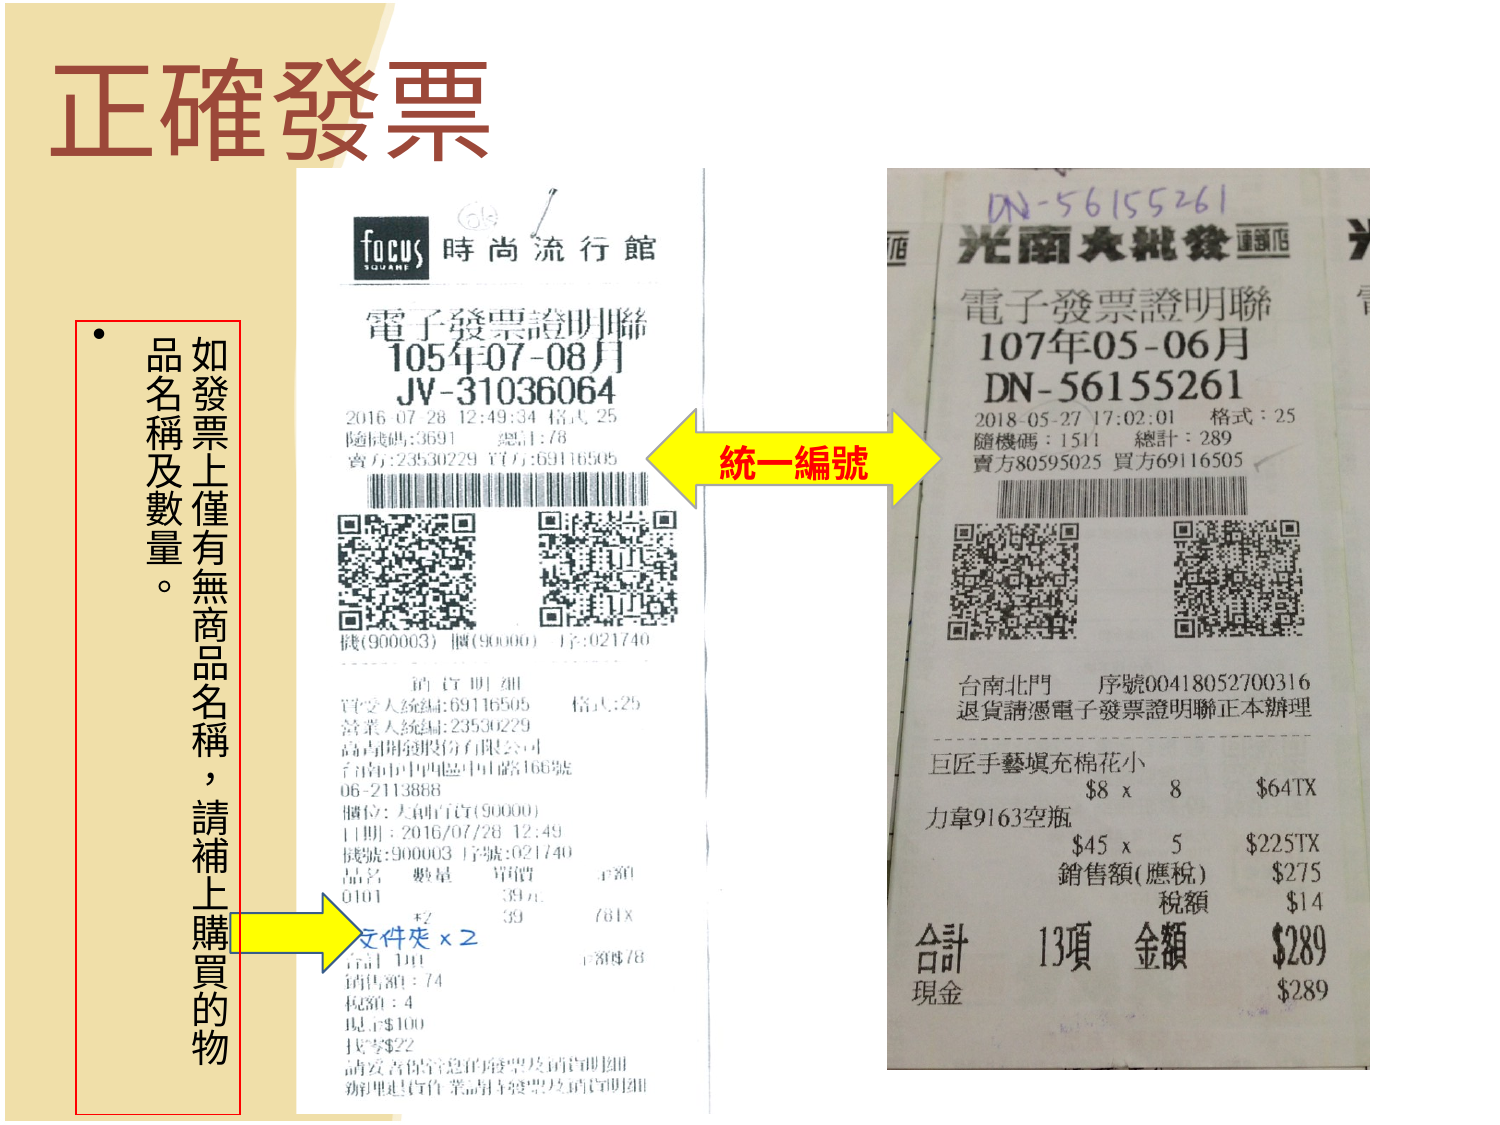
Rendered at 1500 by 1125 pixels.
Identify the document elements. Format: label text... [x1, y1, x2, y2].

title 正確發票 [4, 13, 537, 202]
picture [887, 168, 1370, 1070]
text_box [241, 893, 363, 973]
text_box 統一編號 [646, 408, 943, 509]
list 如發票上僅有無商品名稱，請補上購買的物品名稱及數量。 [75, 321, 241, 1115]
picture [296, 168, 738, 1114]
